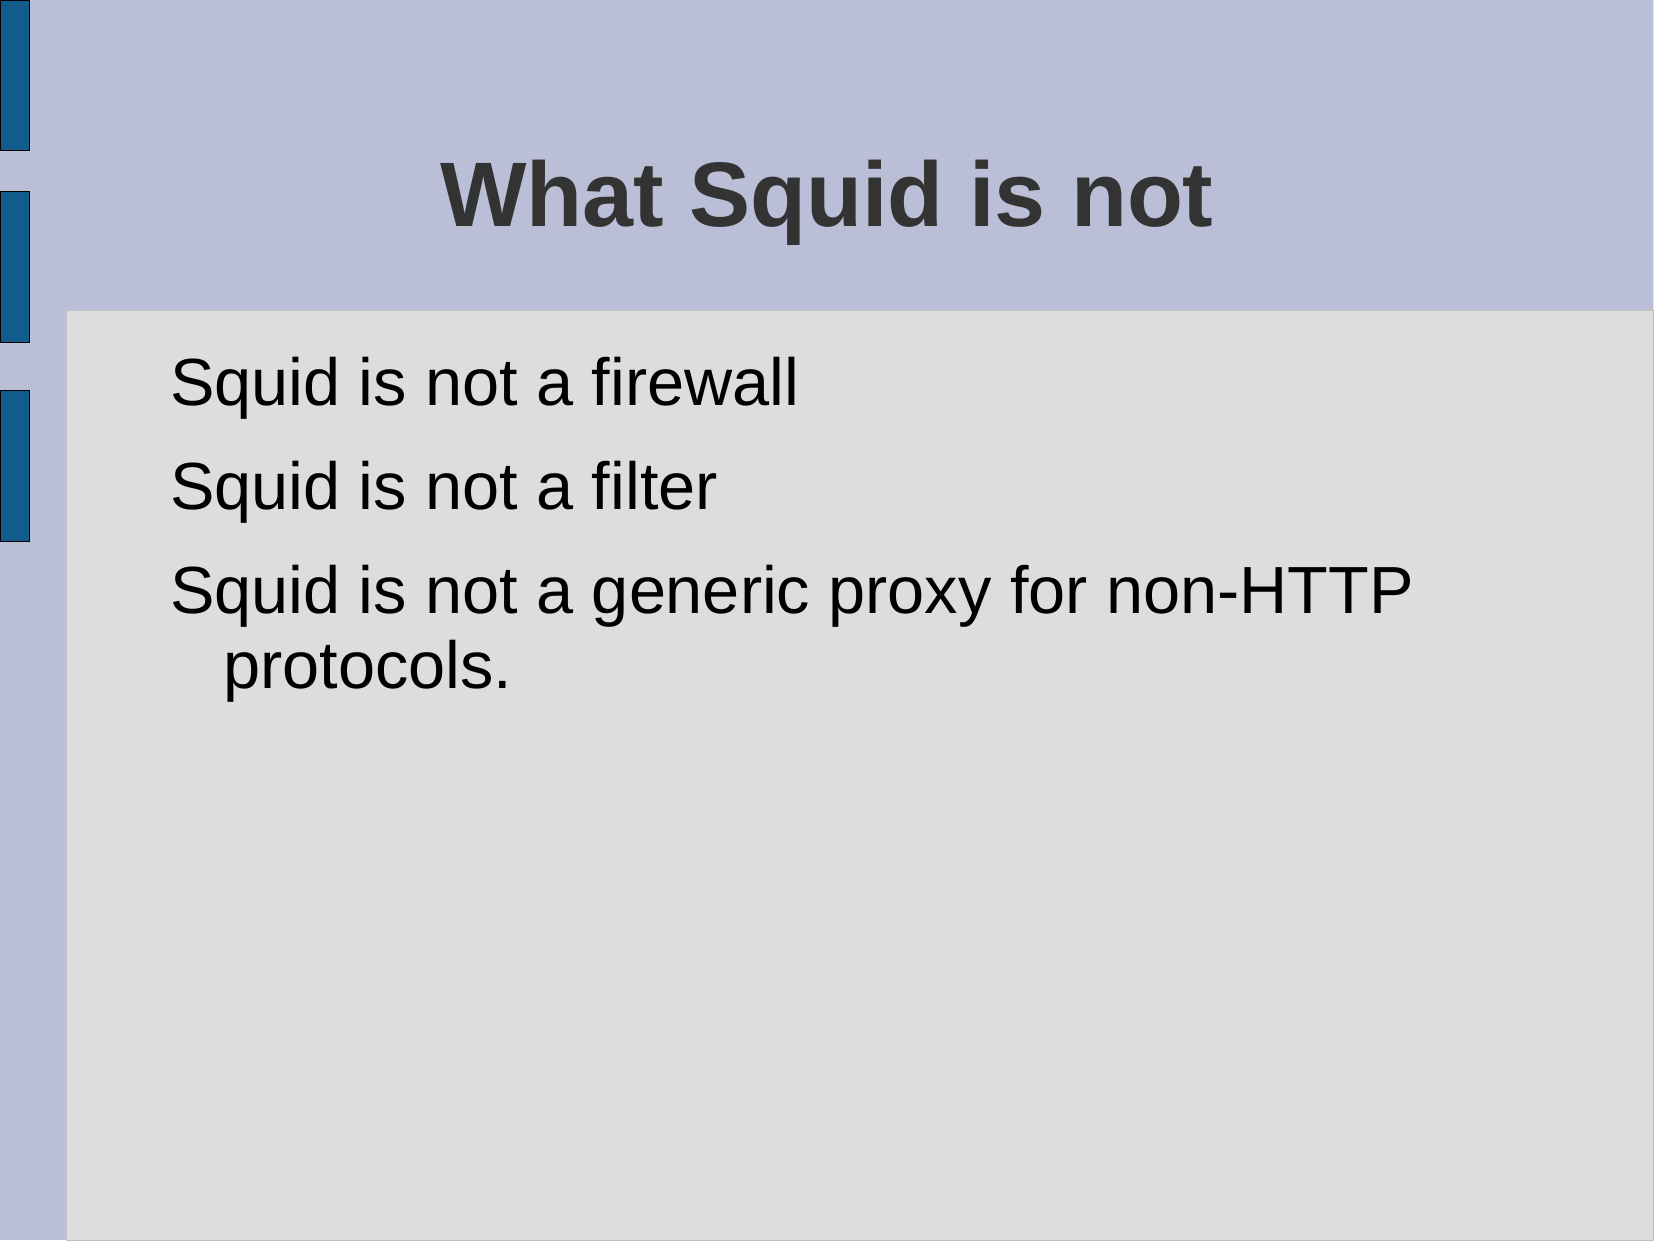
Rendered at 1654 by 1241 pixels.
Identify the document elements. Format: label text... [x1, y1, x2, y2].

list Squid is not a firewall Squid is not a filter Squid is not a generic proxy for non-HTTP protocols. [152, 344, 1534, 1127]
title What Squid is not [121, 91, 1534, 299]
